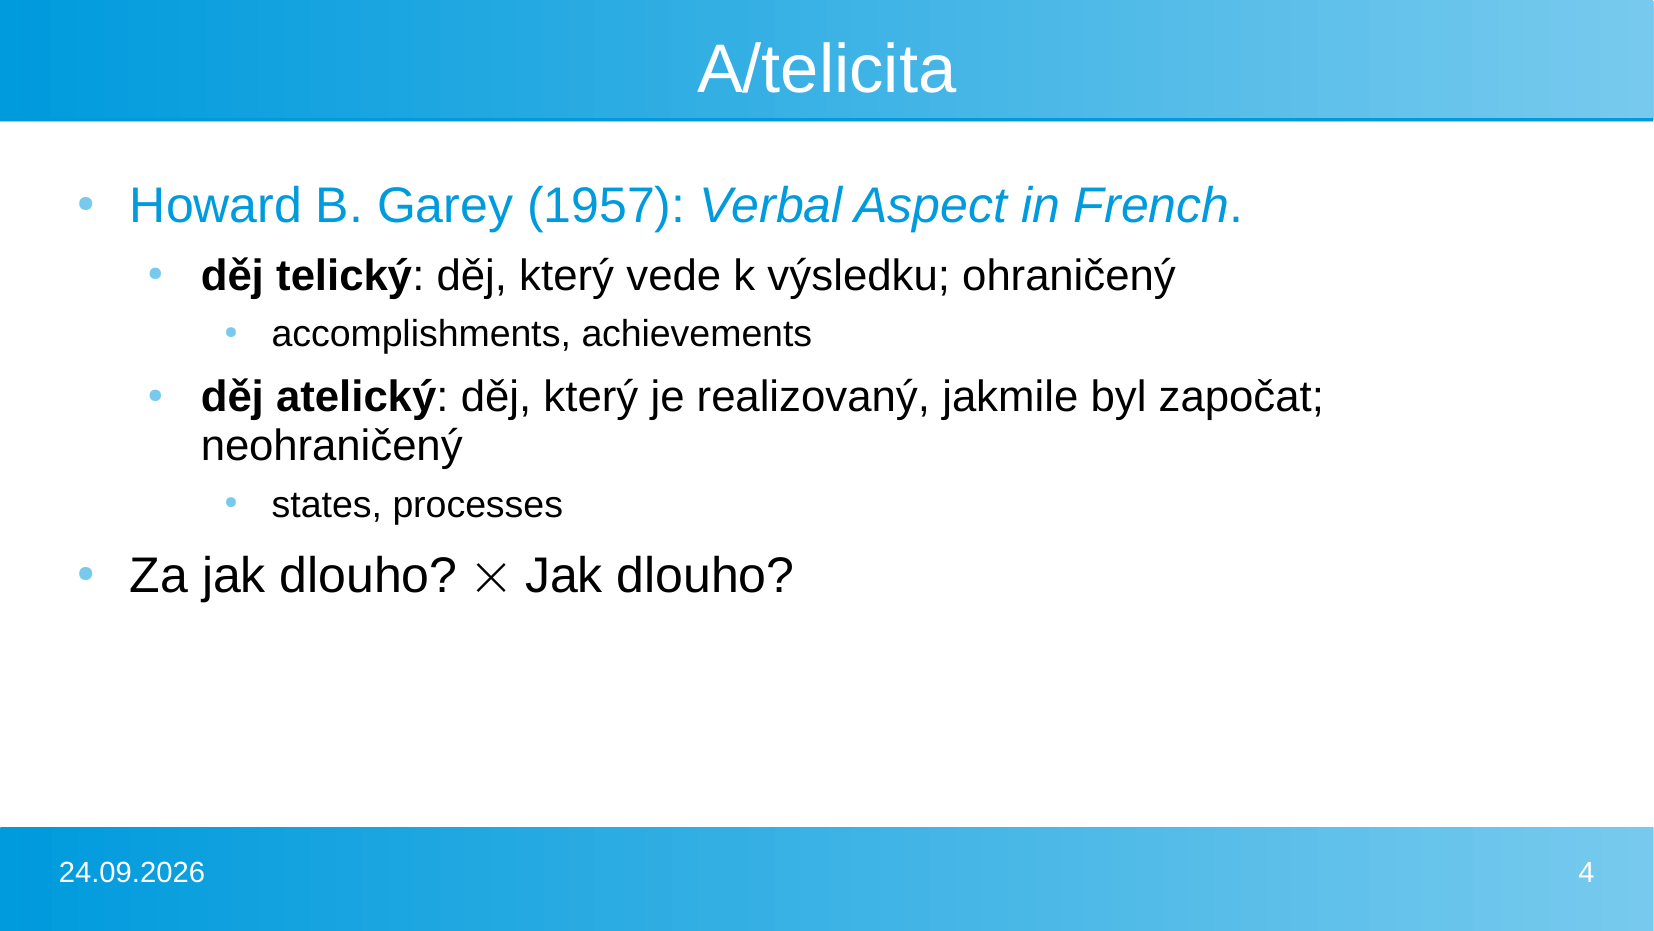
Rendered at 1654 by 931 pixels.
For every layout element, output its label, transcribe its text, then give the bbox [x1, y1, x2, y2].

title A/telicita [59, 29, 1595, 108]
list Howard B. Garey (1957): Verbal Aspect in French. děj telický: děj, který vede k výsledku; ohraničený accomplishments, achievements děj atelický: děj, který je realizovaný, jakmile byl započat; neohraničený states, processes Za jak dlouho?  Jak dlouho? [59, 177, 1595, 768]
